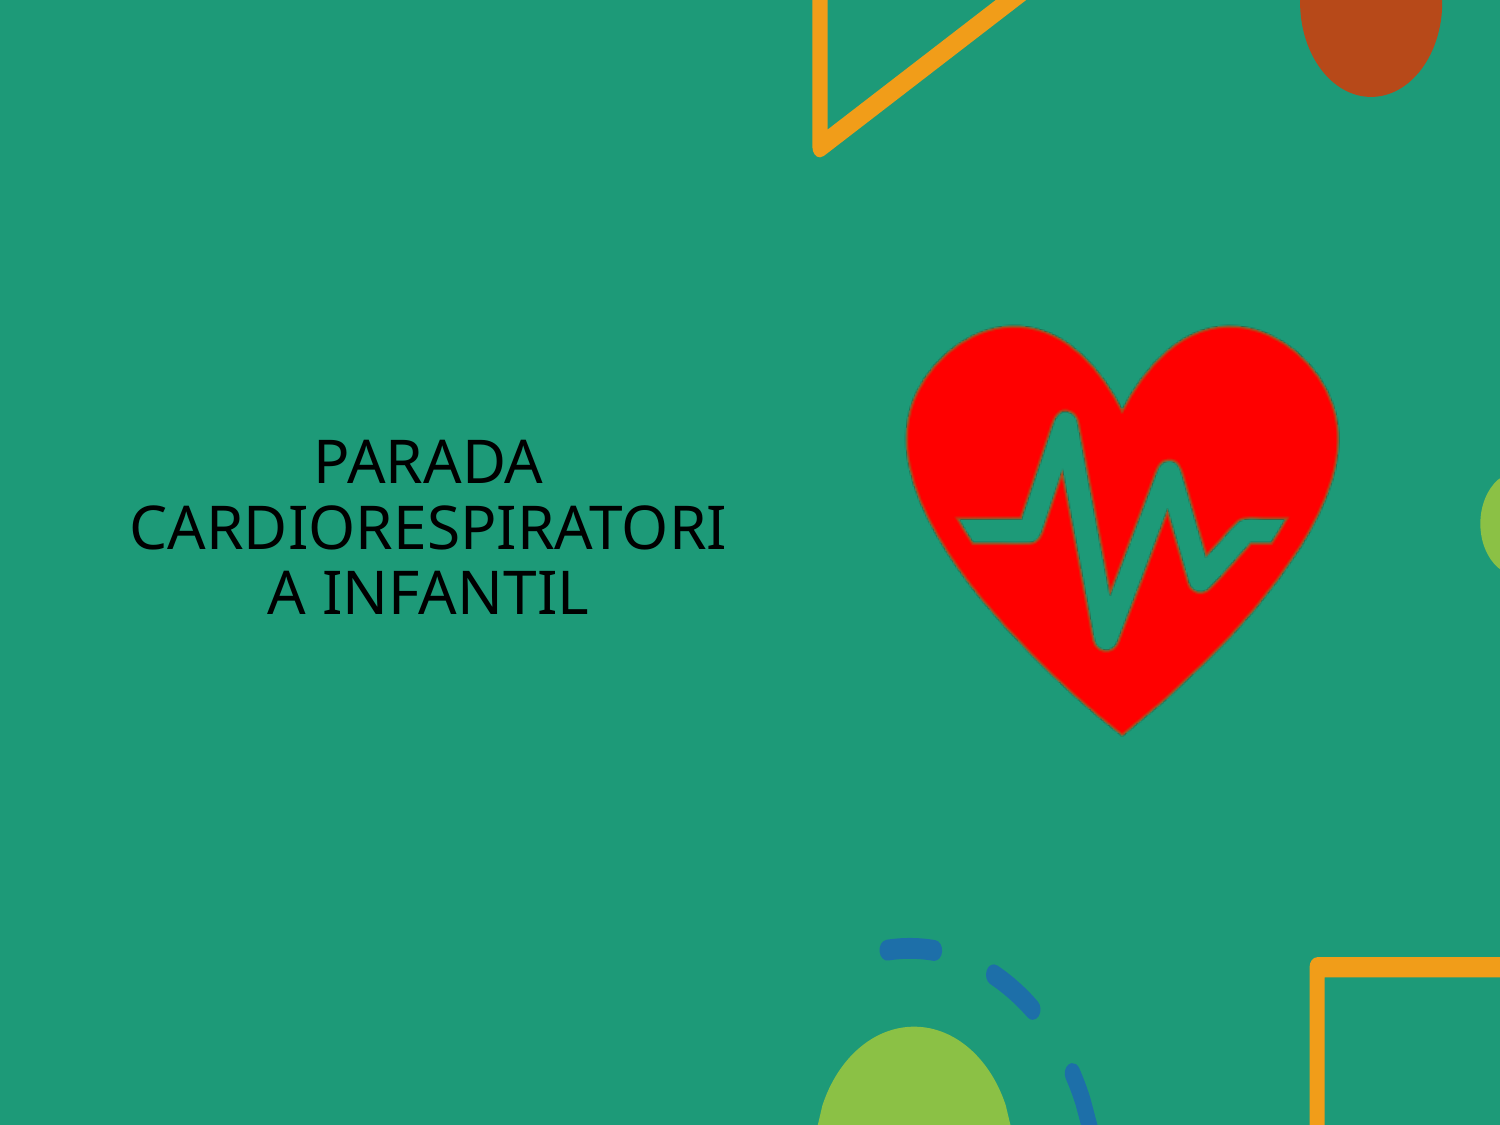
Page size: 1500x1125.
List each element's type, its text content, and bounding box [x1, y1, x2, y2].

picture [818, 227, 1427, 835]
text_box [0, 0, 1500, 1125]
title PARADA CARDIORESPIRATORIA INFANTIL [107, 131, 750, 635]
